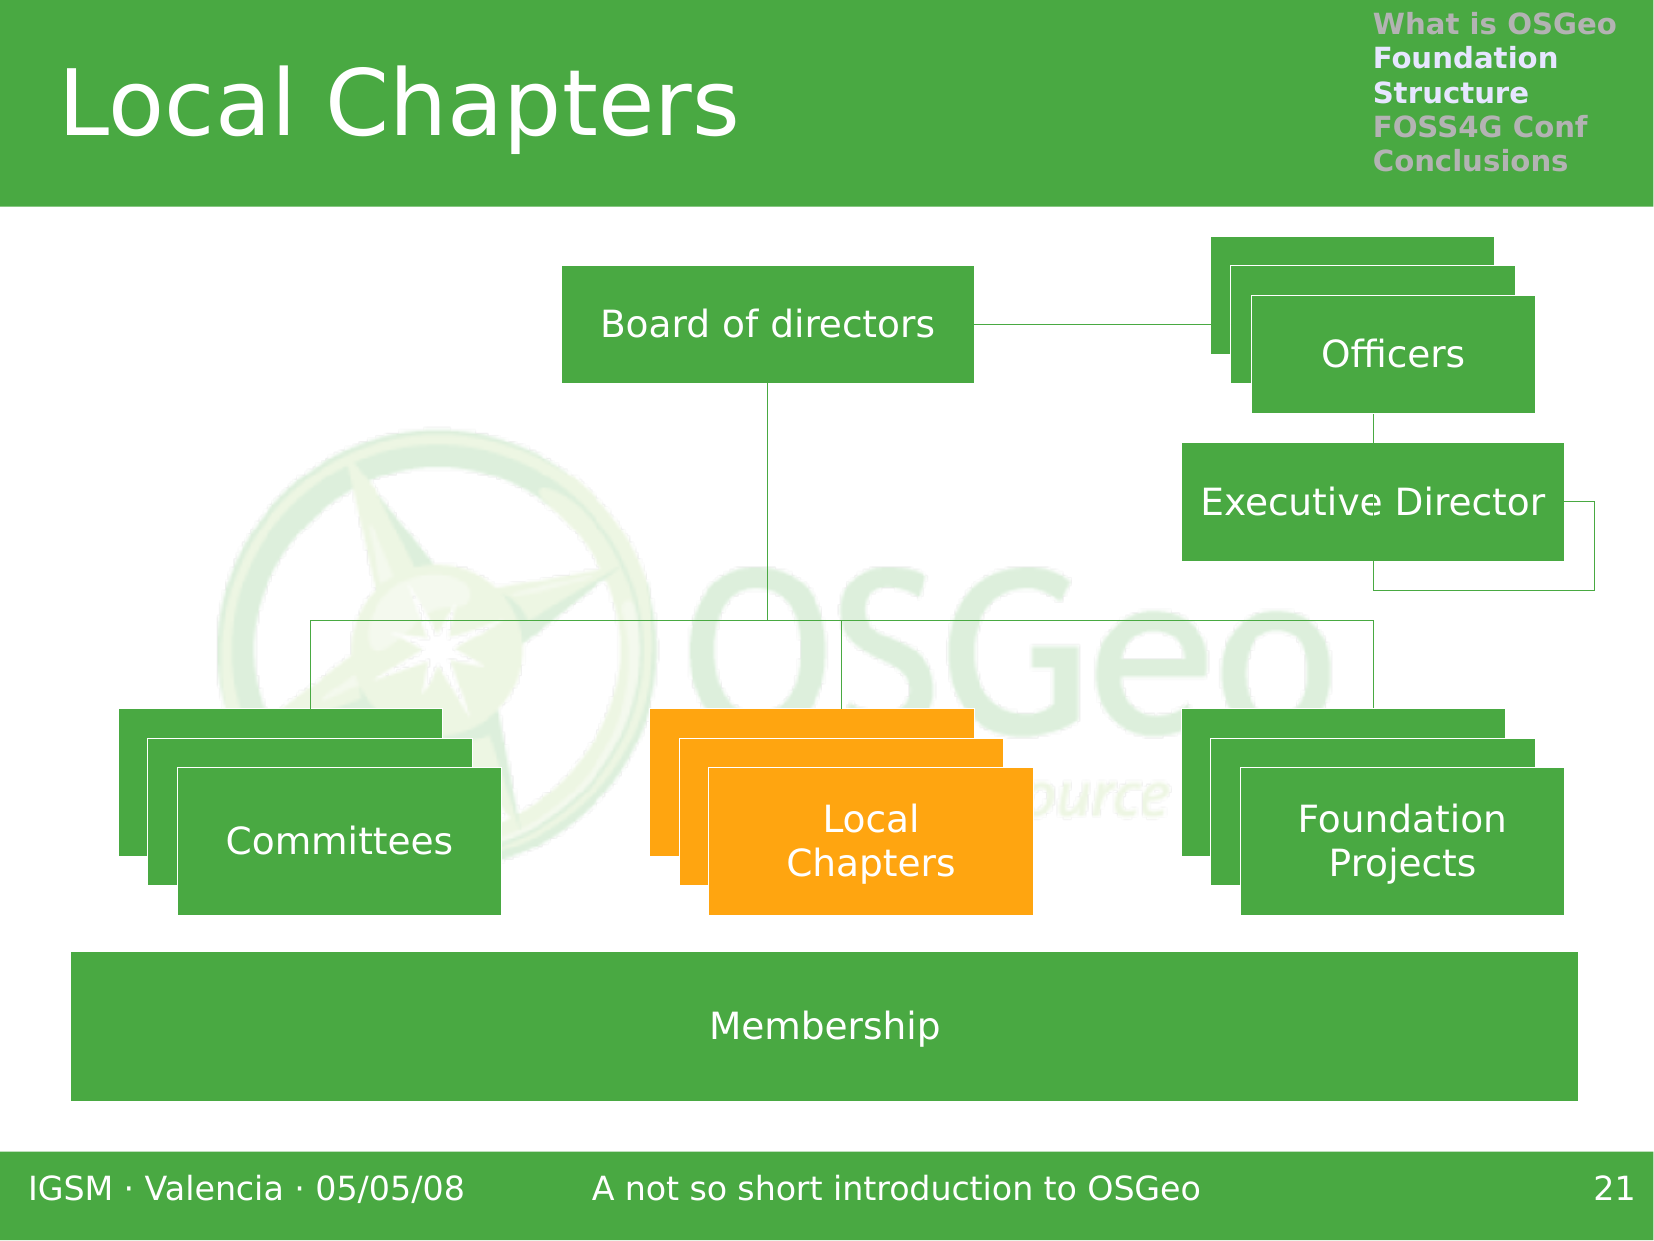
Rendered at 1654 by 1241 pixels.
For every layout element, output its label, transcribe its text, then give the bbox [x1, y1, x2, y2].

picture [768, 413, 1447, 708]
text_box Committees [118, 708, 443, 857]
text_box Foundation Projects [1240, 767, 1565, 916]
text_box Membership [71, 952, 1578, 1101]
text_box Officers [1251, 295, 1536, 414]
picture [311, 621, 841, 910]
text_box Officers [1210, 236, 1495, 355]
title Local Chapters [59, 29, 1358, 178]
text_box Local Chapters [679, 738, 1004, 886]
text_box Committees [147, 738, 473, 886]
text_box What is OSGeo Foundation Structure FOSS4G Conf Conclusions [1358, 0, 1654, 207]
text_box Local Chapters [649, 708, 975, 857]
text_box Local Chapters [1181, 708, 1506, 857]
text_box Officers [1230, 265, 1516, 384]
picture [1374, 414, 1447, 442]
text_box Local Chapters [1210, 738, 1536, 886]
text_box Local Chapters [708, 767, 1034, 916]
text_box Executive Director [1181, 442, 1565, 562]
picture [197, 413, 767, 708]
text_box Board of directors [561, 265, 975, 384]
picture [842, 621, 1373, 910]
text_box Committees [177, 767, 502, 916]
